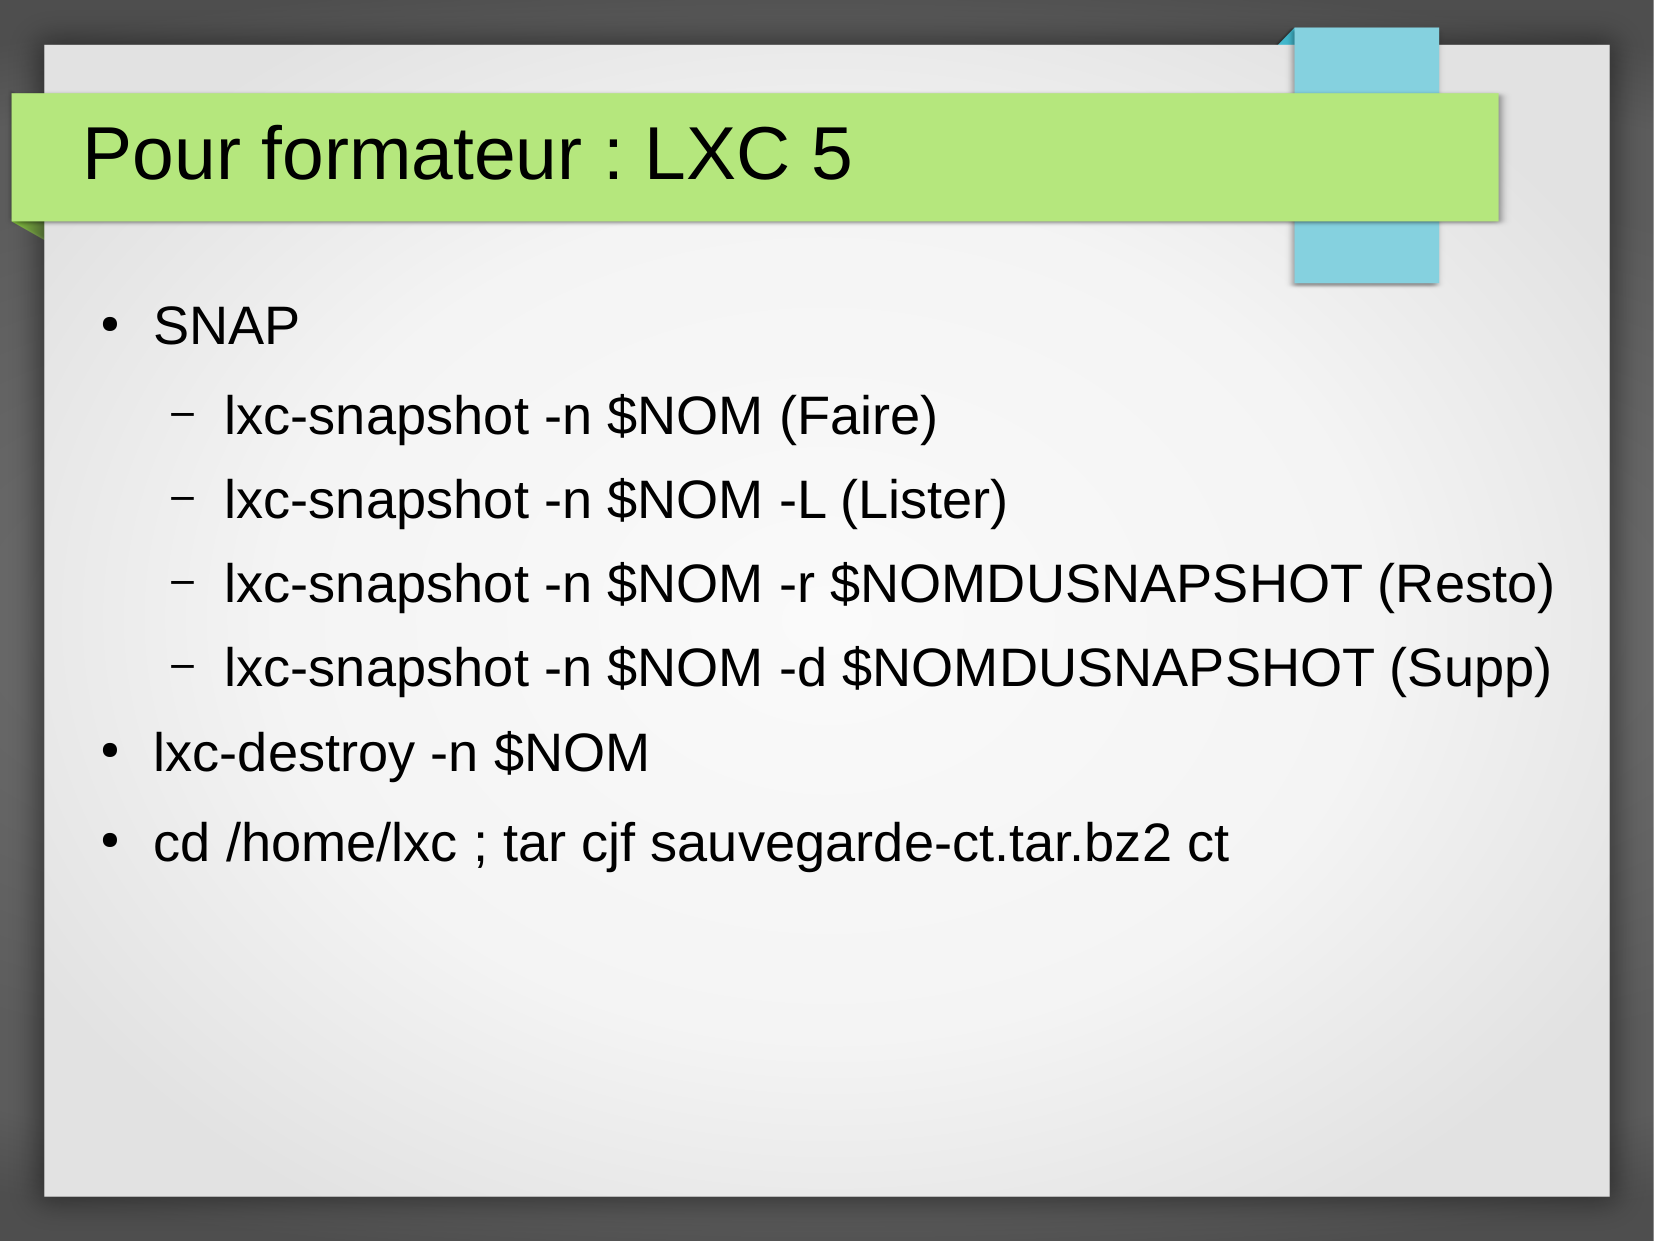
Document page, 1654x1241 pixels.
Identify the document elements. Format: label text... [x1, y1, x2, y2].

picture [0, 0, 1654, 1241]
list SNAP lxc-snapshot -n $NOM (Faire) lxc-snapshot -n $NOM -L (Lister) lxc-snapshot -n $NOM -r $NOMDUSNAPSHOT (Resto) lxc-snapshot -n $NOM -d $NOMDUSNAPSHOT (Supp) lxc-destroy -n $NOM cd /home/lxc ; tar cjf sauvegarde-ct.tar.bz2 ct [82, 295, 1571, 1015]
title Pour formateur : LXC 5 [82, 94, 1264, 213]
